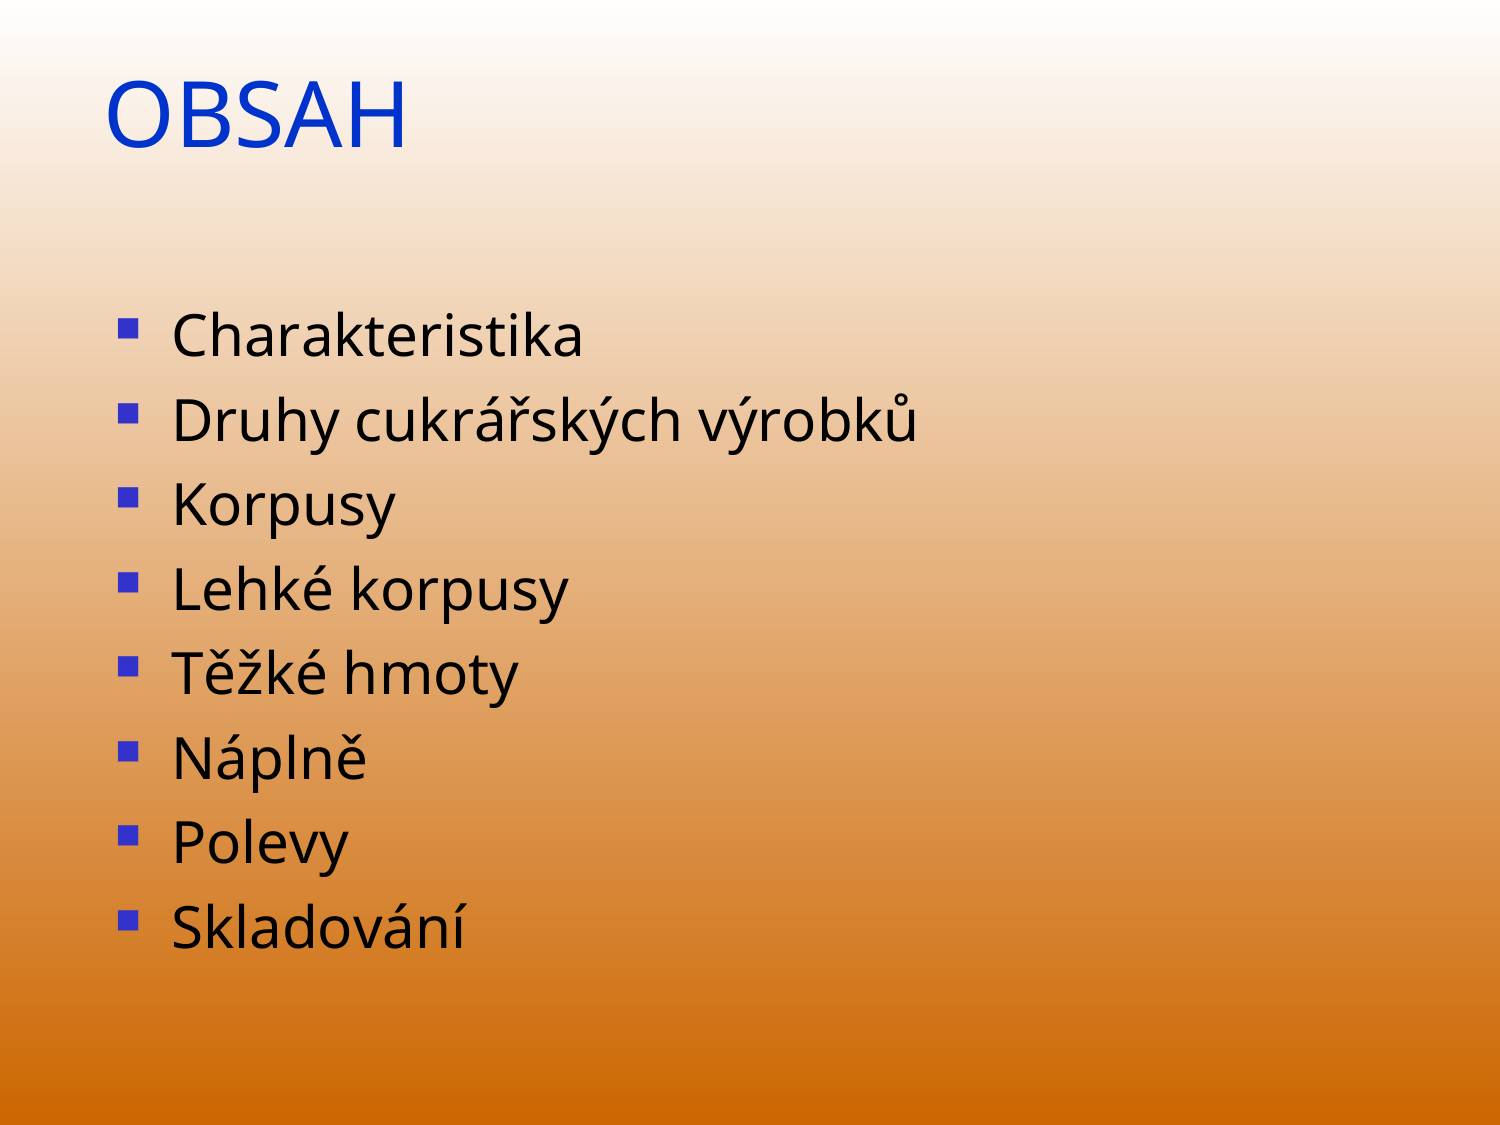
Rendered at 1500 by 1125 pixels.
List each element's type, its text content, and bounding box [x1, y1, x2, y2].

title OBSAH [88, 0, 1432, 174]
list Charakteristika Druhy cukrářských výrobků Korpusy Lehké korpusy Těžké hmoty Náplně Polevy Skladování [100, 290, 1376, 968]
